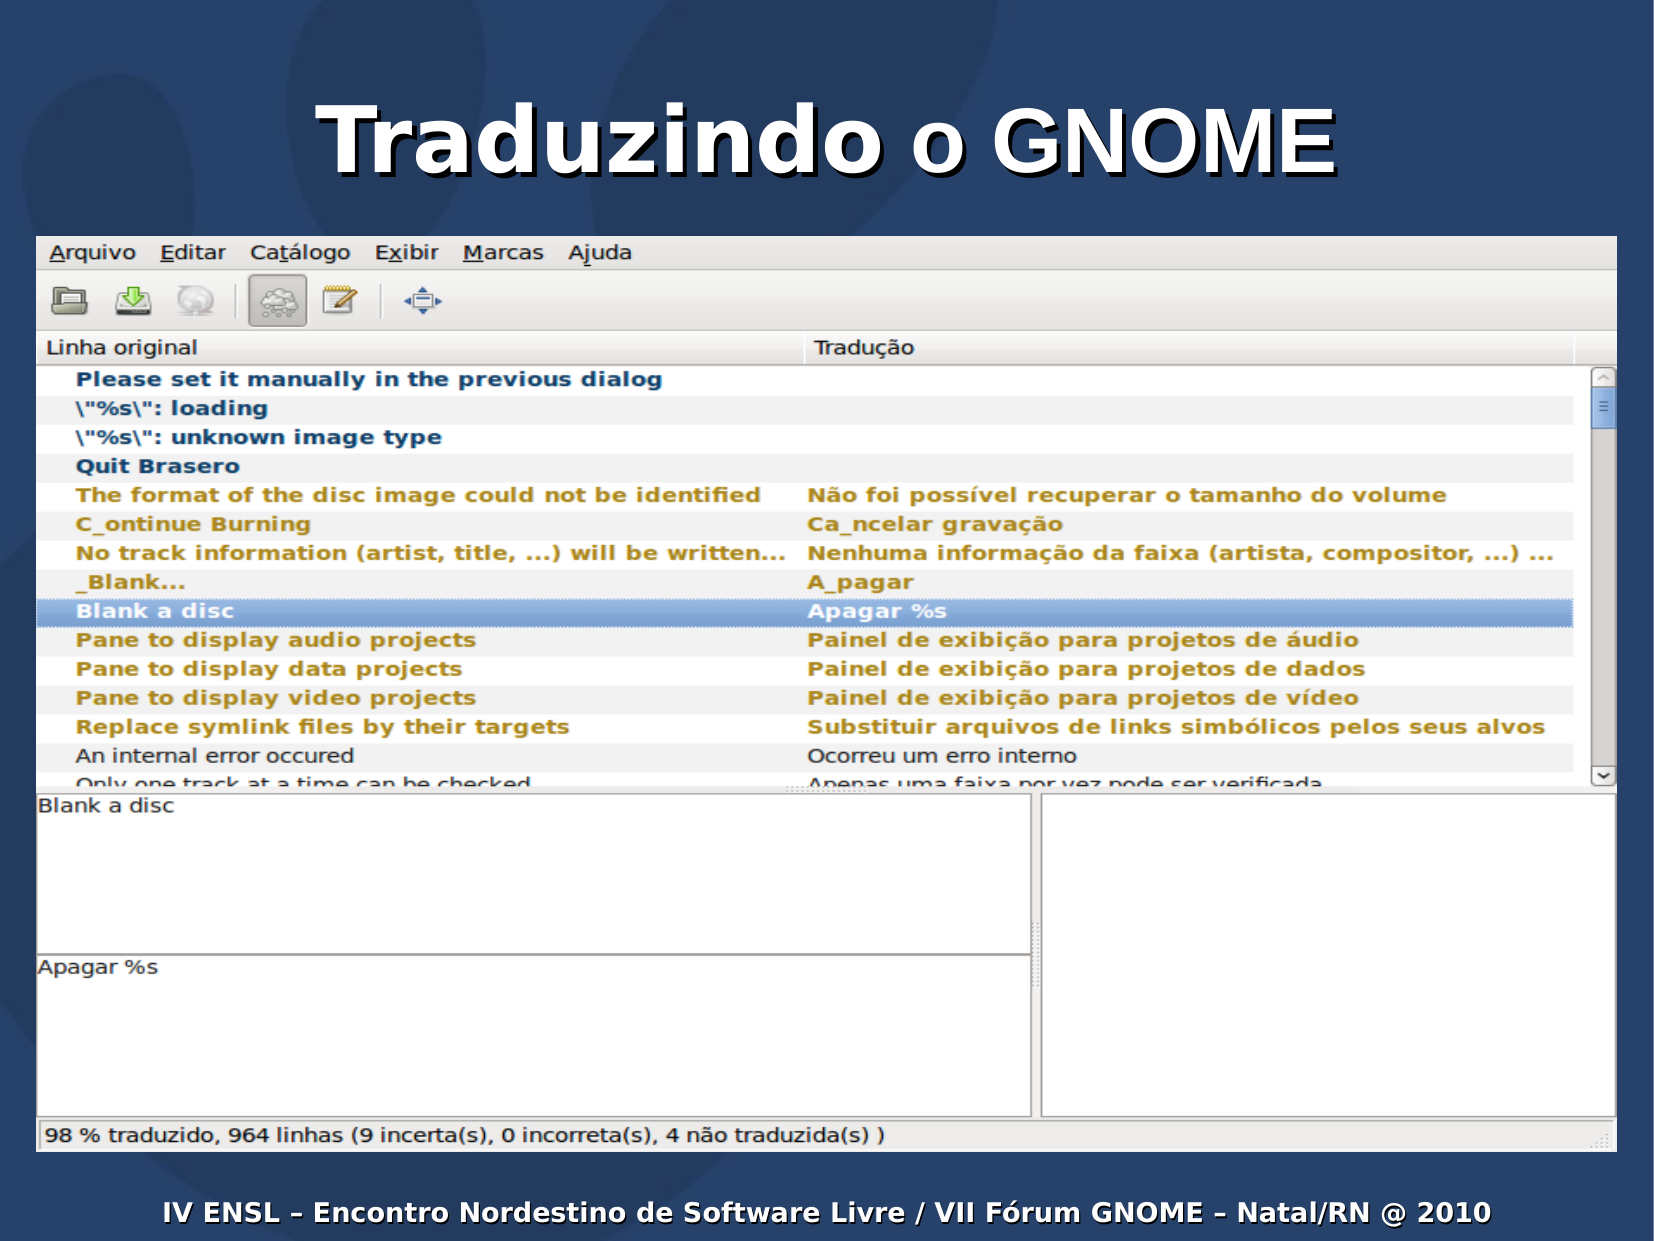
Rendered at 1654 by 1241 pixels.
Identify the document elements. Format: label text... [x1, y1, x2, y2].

title IV ENSL – Encontro Nordestino de Software Livre / VII Fórum GNOME – Natal/RN @ 2010 [0, 1145, 1654, 1241]
picture [0, 0, 1654, 1145]
title Traduzindo o GNOME [82, 45, 1571, 236]
